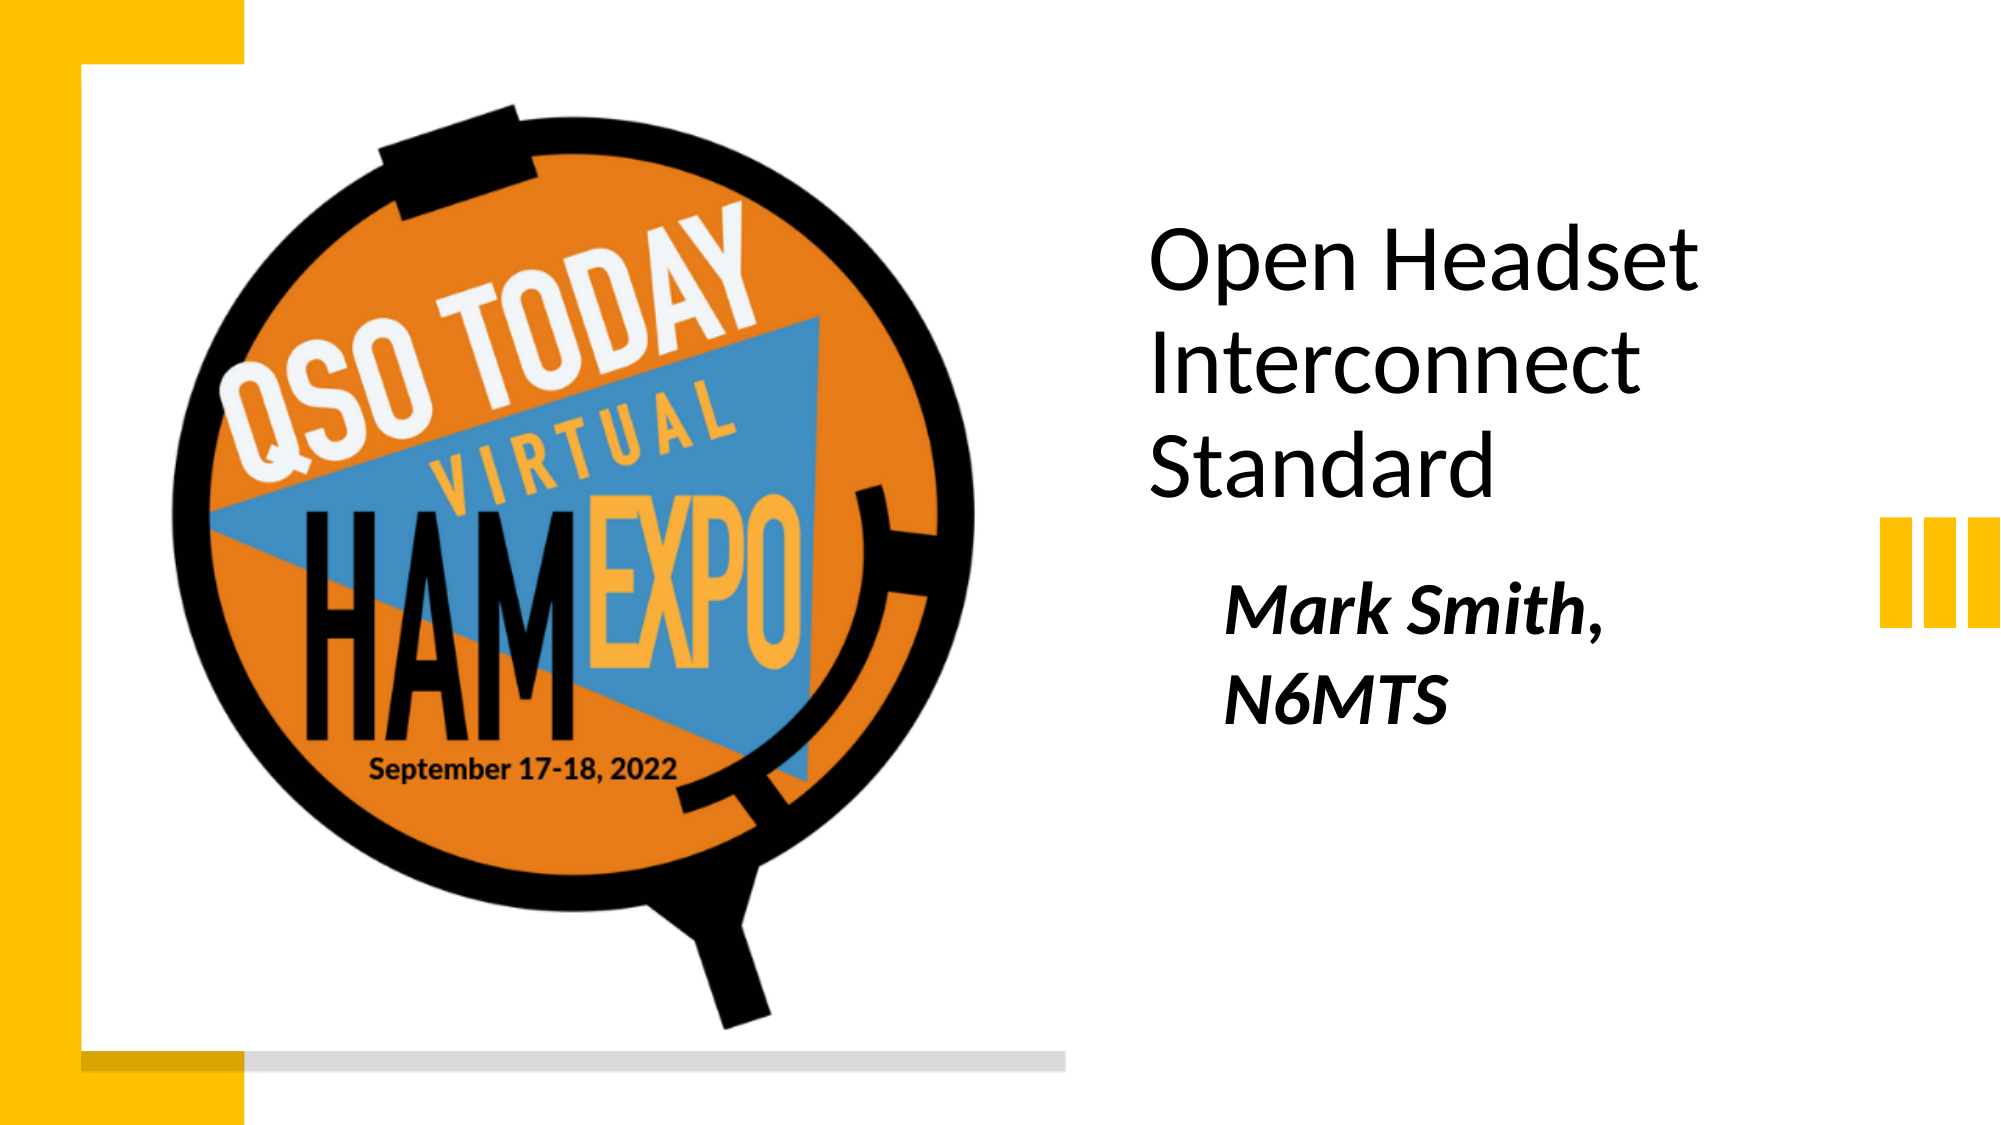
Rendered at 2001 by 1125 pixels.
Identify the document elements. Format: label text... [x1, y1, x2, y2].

text_box Mark Smith, N6MTS [1208, 544, 1785, 755]
text_box [0, 0, 2000, 1125]
text_box Open Headset Interconnect Standard [1134, 135, 1740, 526]
picture [90, 74, 1061, 1044]
